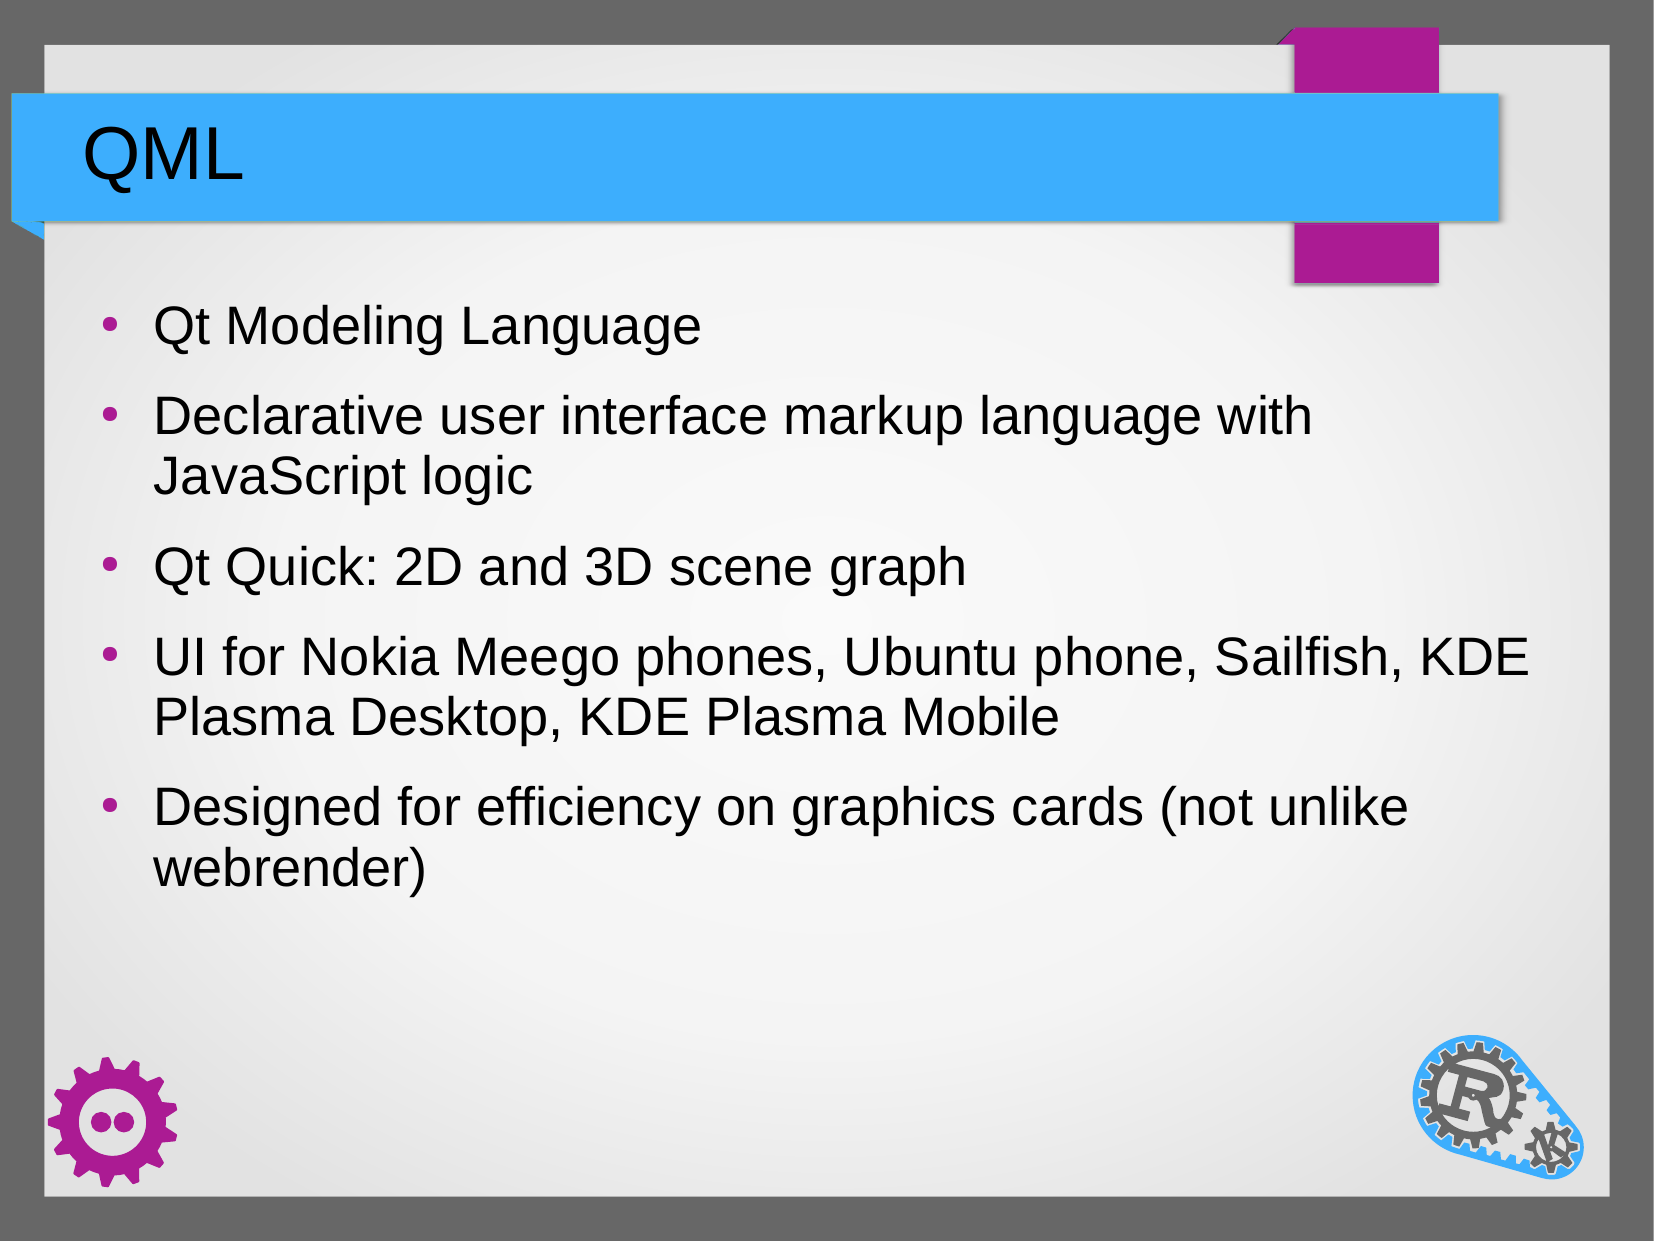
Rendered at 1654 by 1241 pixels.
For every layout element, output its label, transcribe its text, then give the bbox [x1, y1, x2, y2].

title QML [82, 94, 1264, 213]
picture [0, 0, 1654, 1241]
list Qt Modeling Language Declarative user interface markup language with JavaScript logic Qt Quick: 2D and 3D scene graph UI for Nokia Meego phones, Ubuntu phone, Sailfish, KDE Plasma Desktop, KDE Plasma Mobile Designed for efficiency on graphics cards (not unlike webrender) [82, 295, 1571, 1015]
